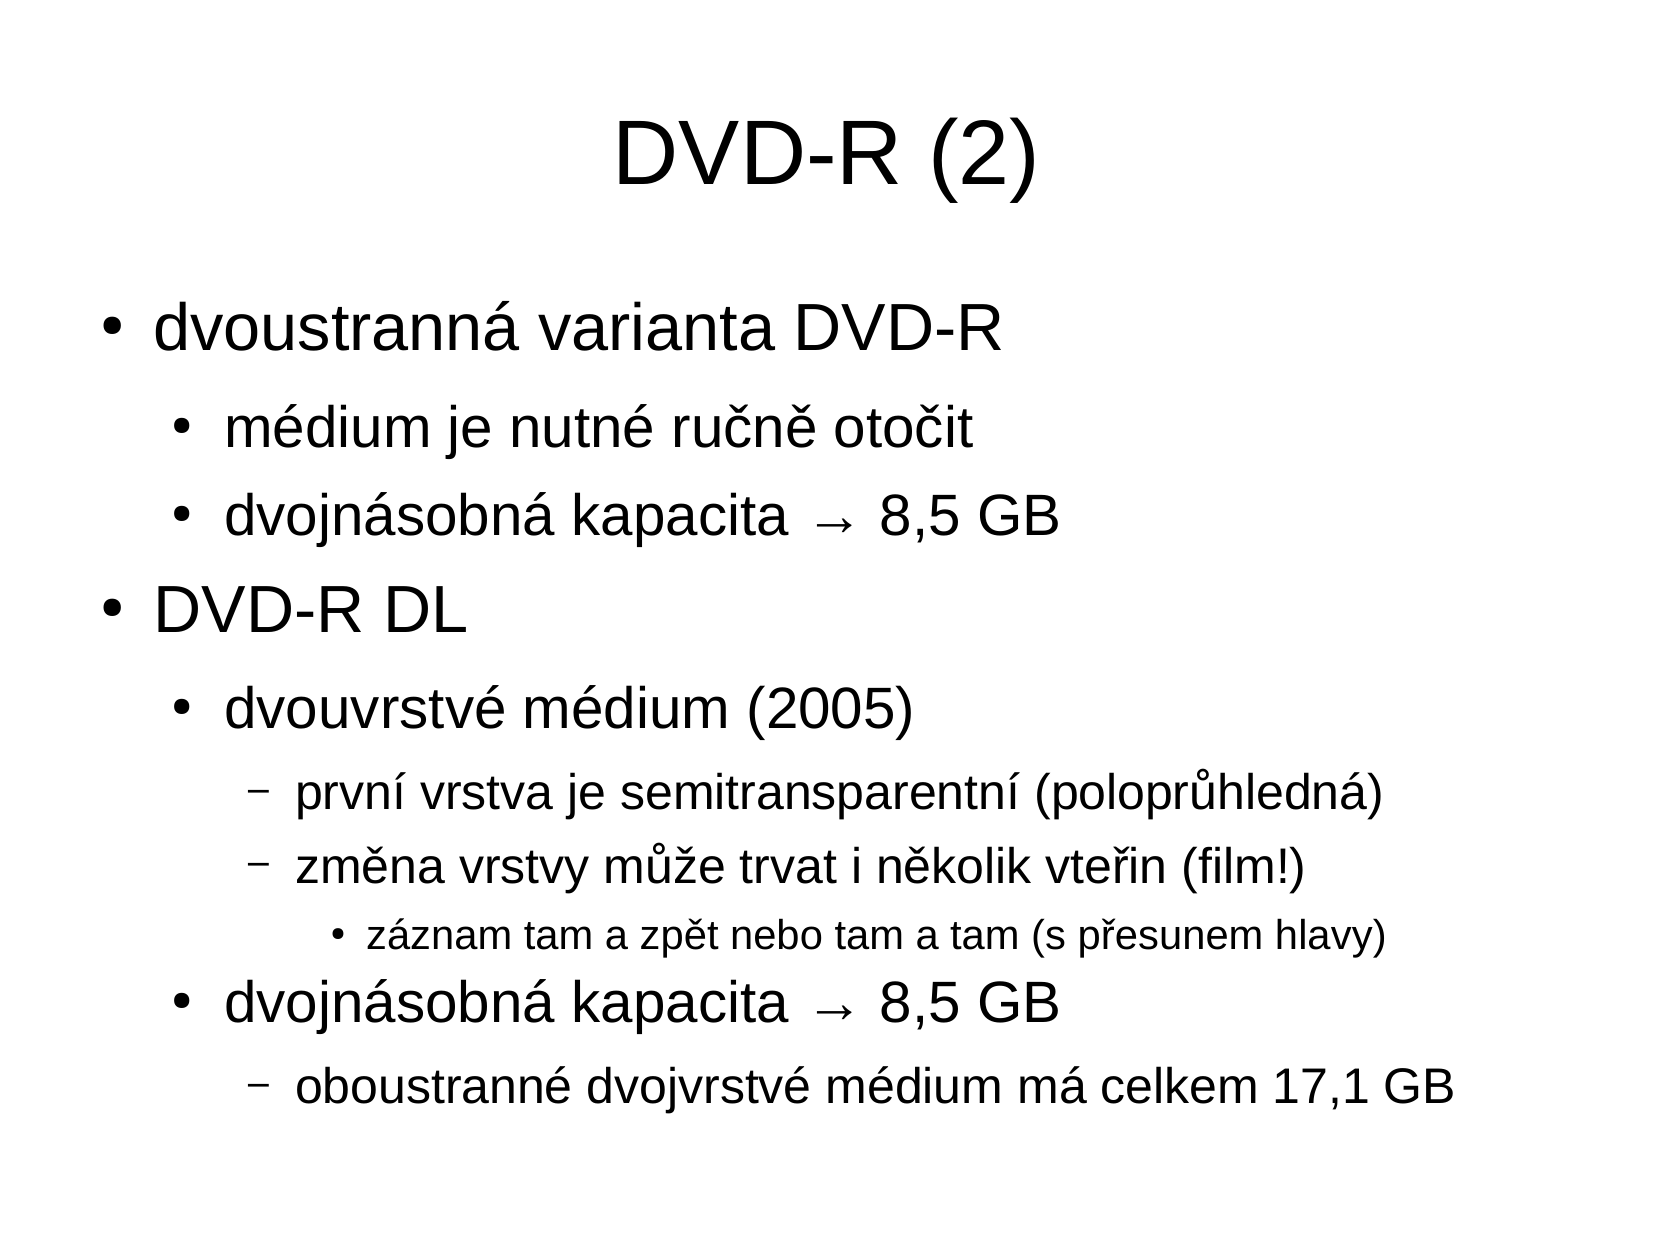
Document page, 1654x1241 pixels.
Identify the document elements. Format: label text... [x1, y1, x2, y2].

list dvoustranná varianta DVD-R médium je nutné ručně otočit dvojnásobná kapacita → 8,5 GB DVD-R DL dvouvrstvé médium (2005) první vrstva je semitransparentní (poloprůhledná) změna vrstvy může trvat i několik vteřin (film!) záznam tam a zpět nebo tam a tam (s přesunem hlavy) dvojnásobná kapacita → 8,5 GB oboustranné dvojvrstvé médium má celkem 17,1 GB [82, 290, 1571, 1109]
title DVD-R (2) [82, 56, 1571, 250]
